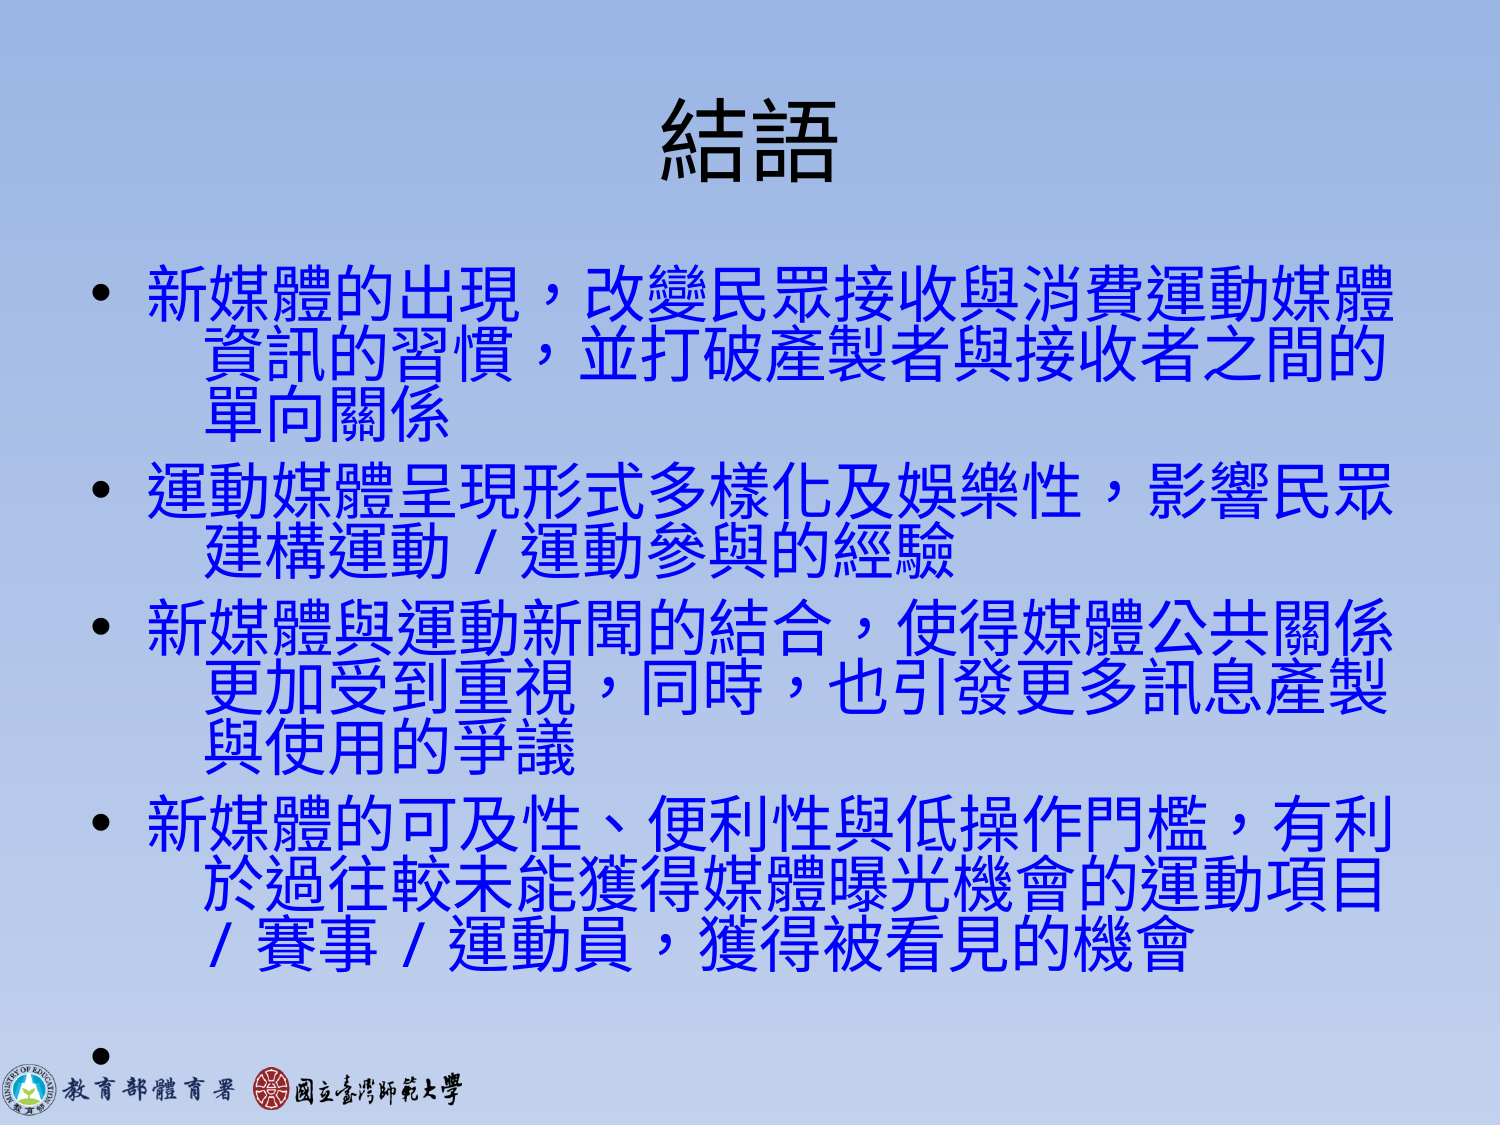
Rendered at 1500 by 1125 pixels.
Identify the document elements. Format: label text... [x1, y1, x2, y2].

title 結語 [75, 45, 1426, 233]
list 新媒體的出現，改變民眾接收與消費運動媒體資訊的習慣，並打破產製者與接收者之間的單向關係 運動媒體呈現形式多樣化及娛樂性，影響民眾建構運動/運動參與的經驗 新媒體與運動新聞的結合，使得媒體公共關係更加受到重視，同時，也引發更多訊息產製與使用的爭議 新媒體的可及性、便利性與低操作門檻，有利於過往較未能獲得媒體曝光機會的運動項目/賽事/運動員，獲得被看見的機會 [75, 262, 1426, 1005]
